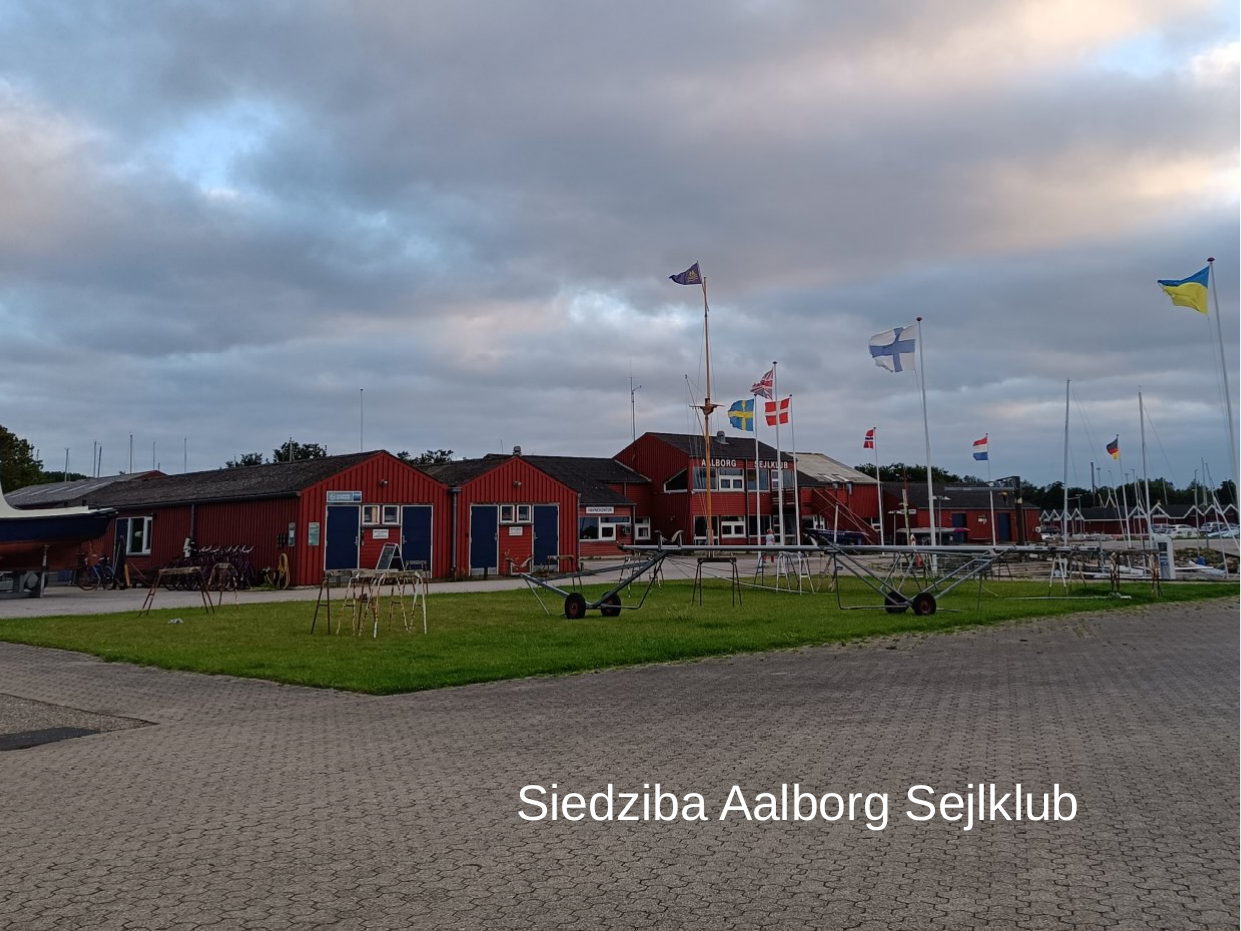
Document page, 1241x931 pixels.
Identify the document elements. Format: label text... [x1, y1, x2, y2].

text_box Siedziba Aalborg Sejlklub [501, 767, 1123, 839]
picture [0, 0, 1241, 931]
